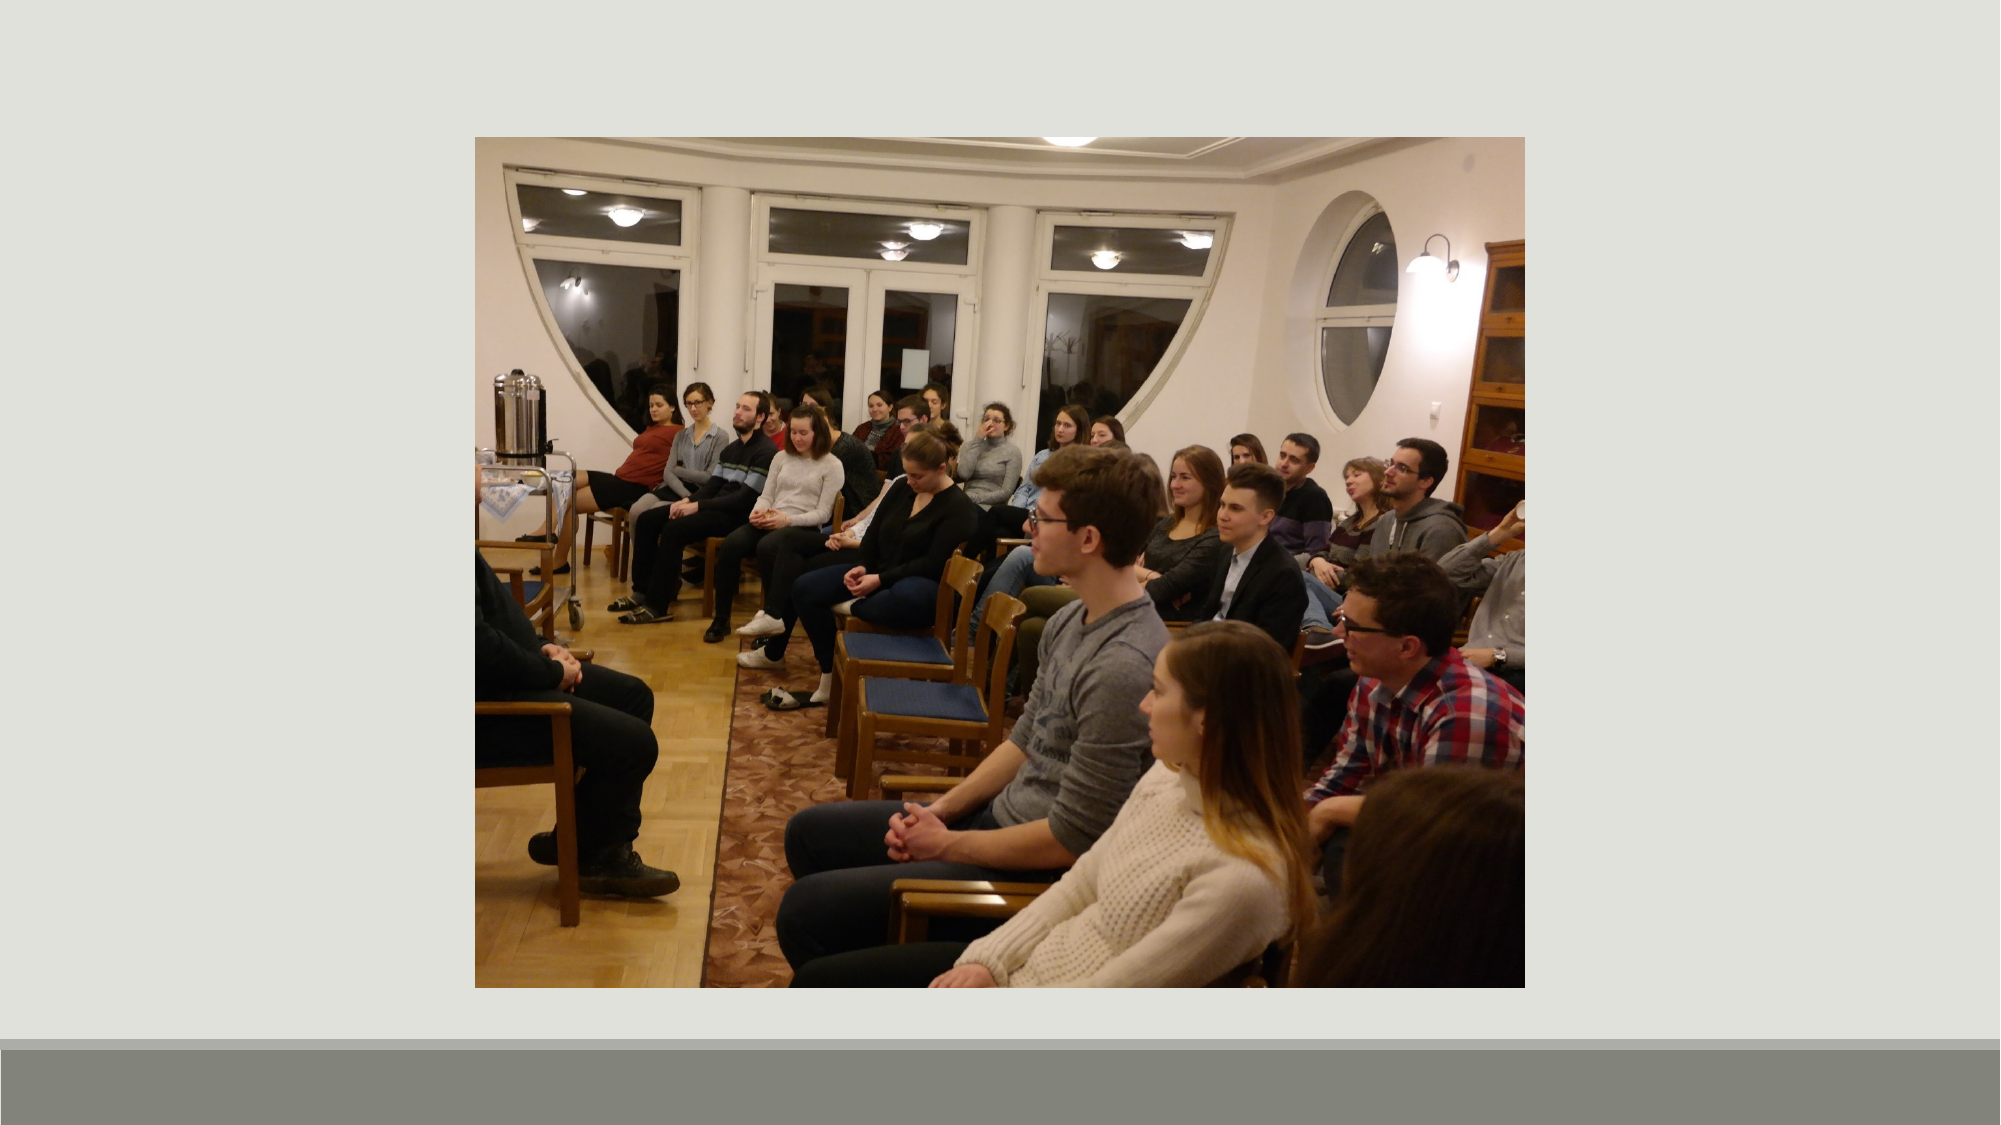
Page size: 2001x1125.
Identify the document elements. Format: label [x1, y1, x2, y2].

picture [475, 137, 1525, 988]
